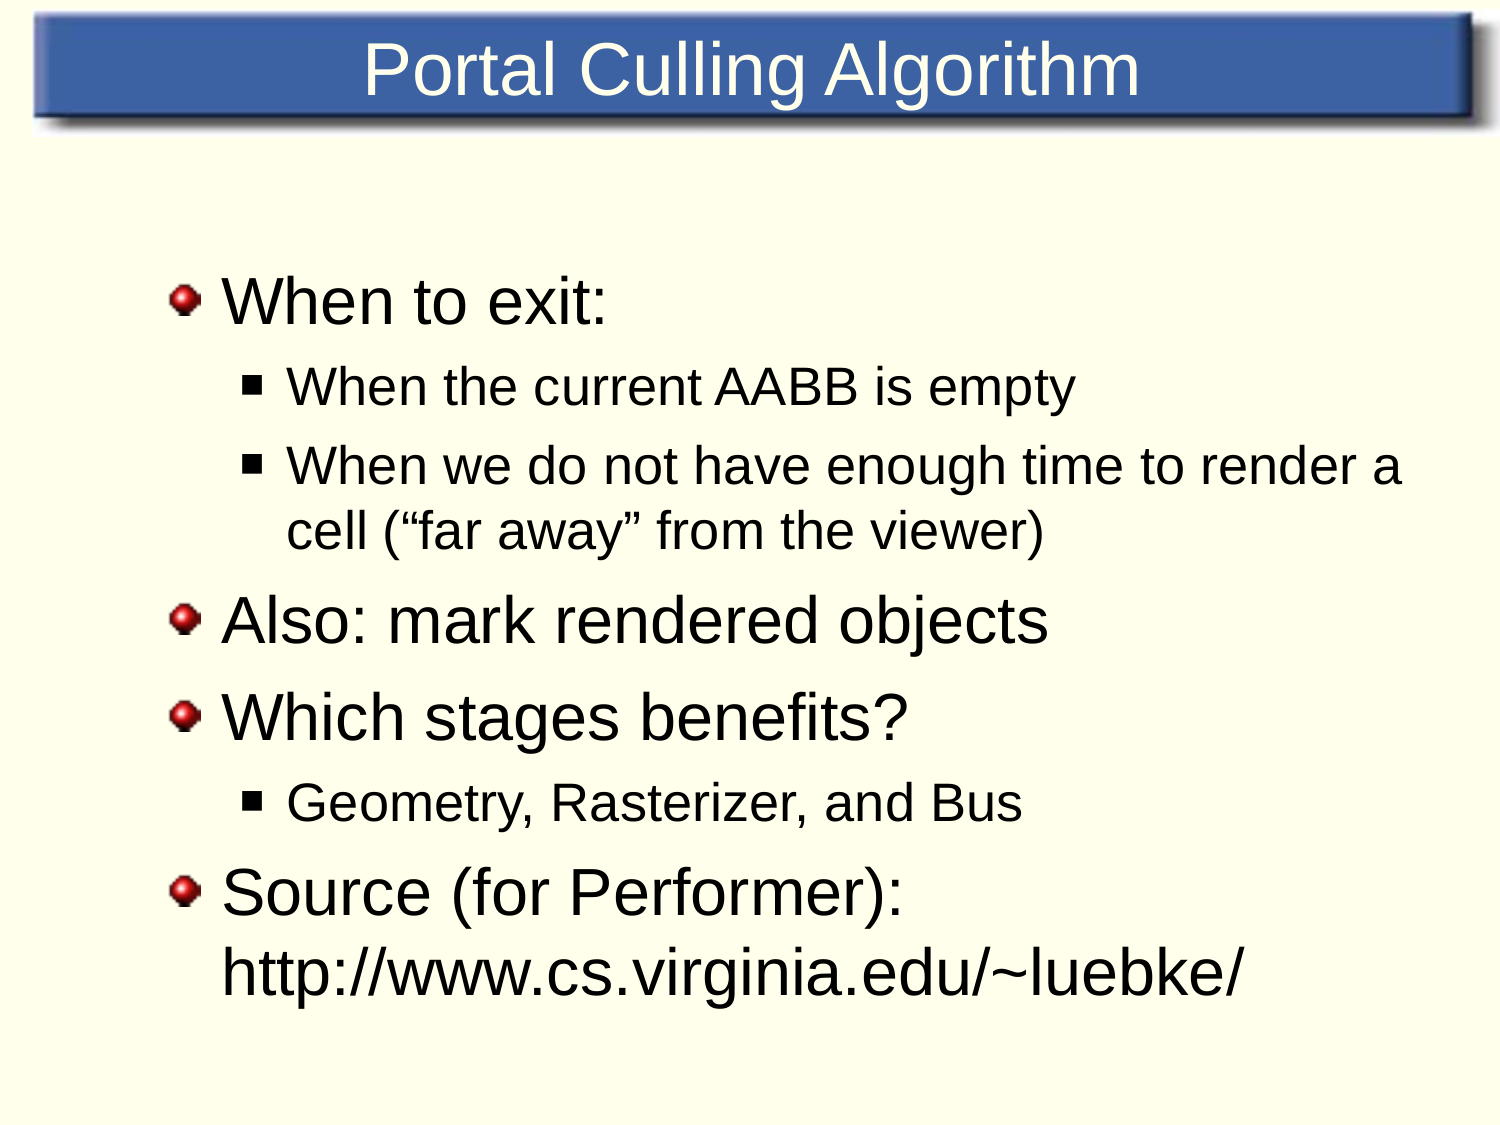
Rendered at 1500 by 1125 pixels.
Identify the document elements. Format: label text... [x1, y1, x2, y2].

title Portal Culling Algorithm [96, 6, 1409, 120]
picture [32, 9, 1500, 137]
list When to exit: When the current AABB is empty When we do not have enough time to render a cell (“far away” from the viewer) Also: mark rendered objects Which stages benefits? Geometry, Rasterizer, and Bus Source (for Performer): http://www.cs.virginia.edu/~luebke/ [150, 249, 1455, 1095]
